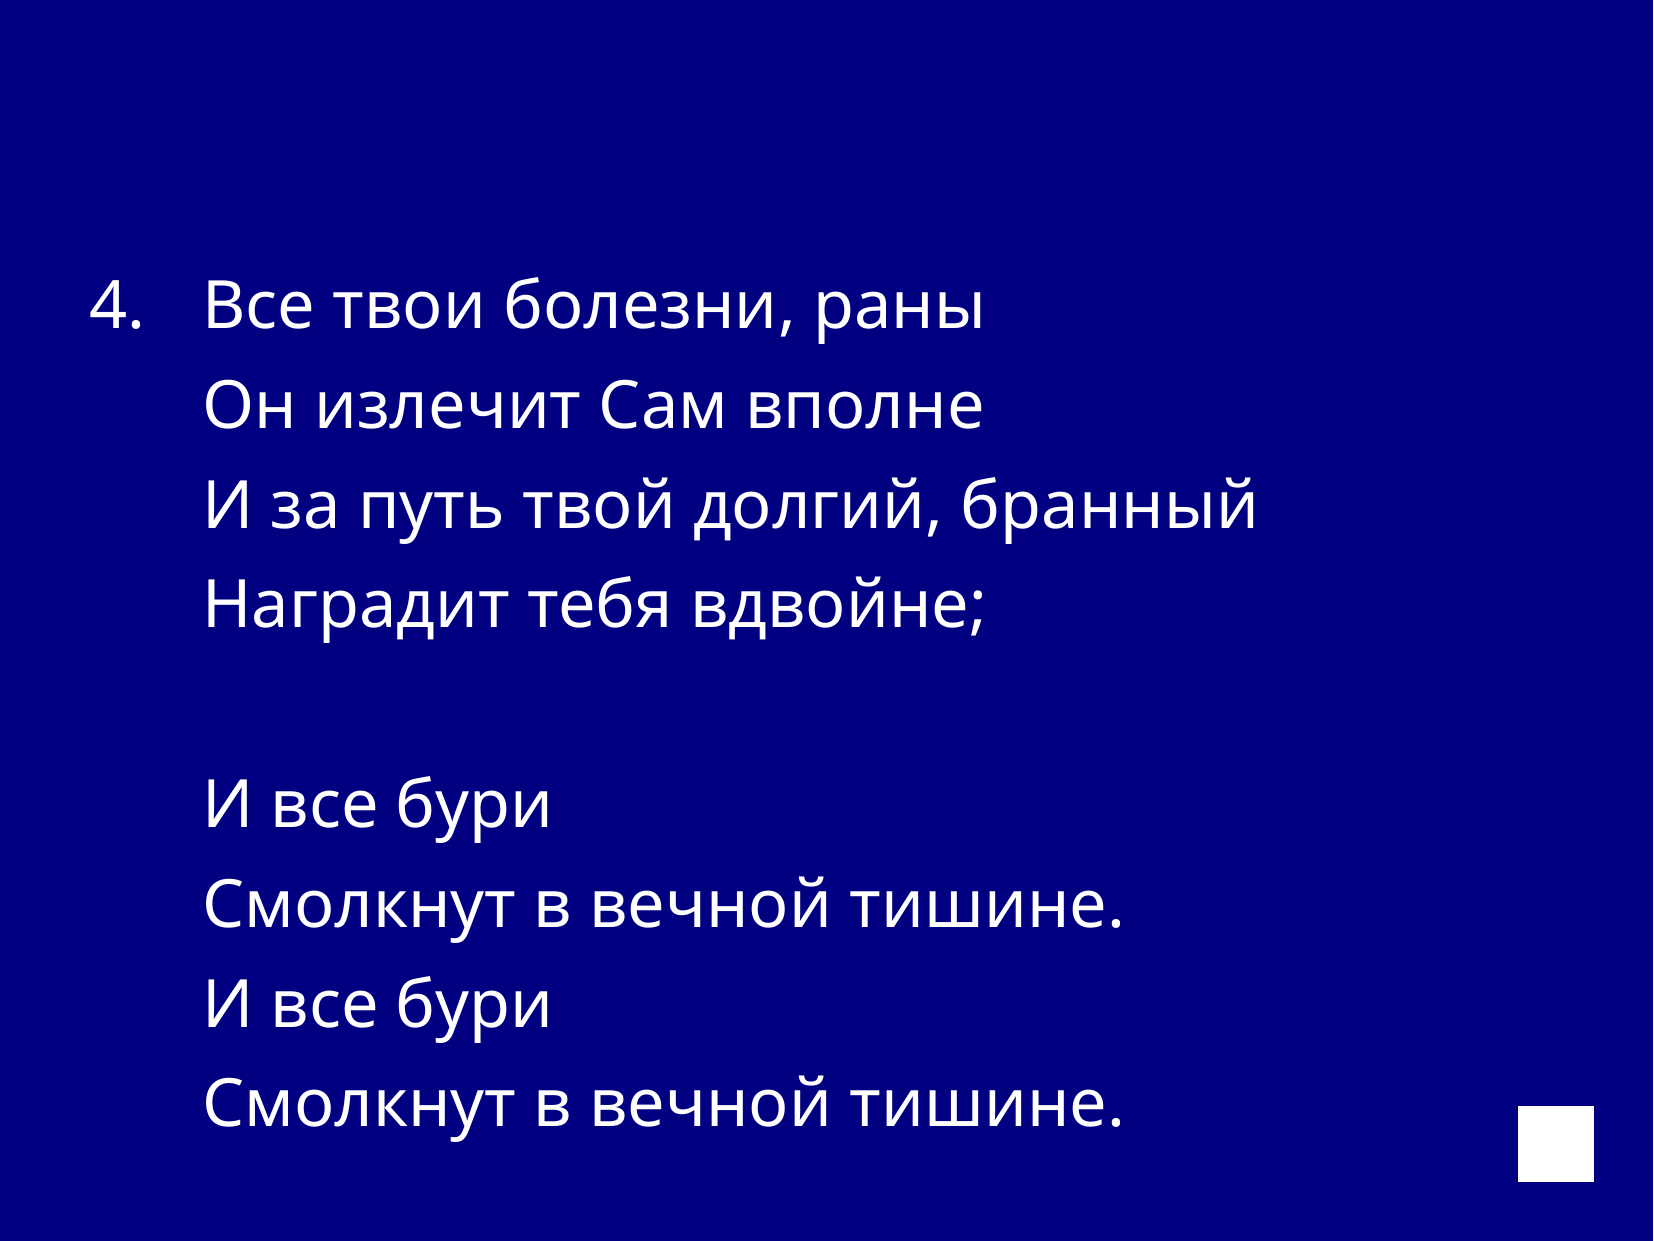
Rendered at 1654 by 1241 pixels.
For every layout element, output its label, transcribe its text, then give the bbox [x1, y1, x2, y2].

text_box 4. Все твои болезни, раны Он излечит Сам вполне И за путь твой долгий, бранный Наградит тебя вдвойне; И все бури Смолкнут в вечной тишине. И все бури Смолкнут в вечной тишине. [75, 150, 1576, 1163]
text_box [1518, 1106, 1594, 1182]
